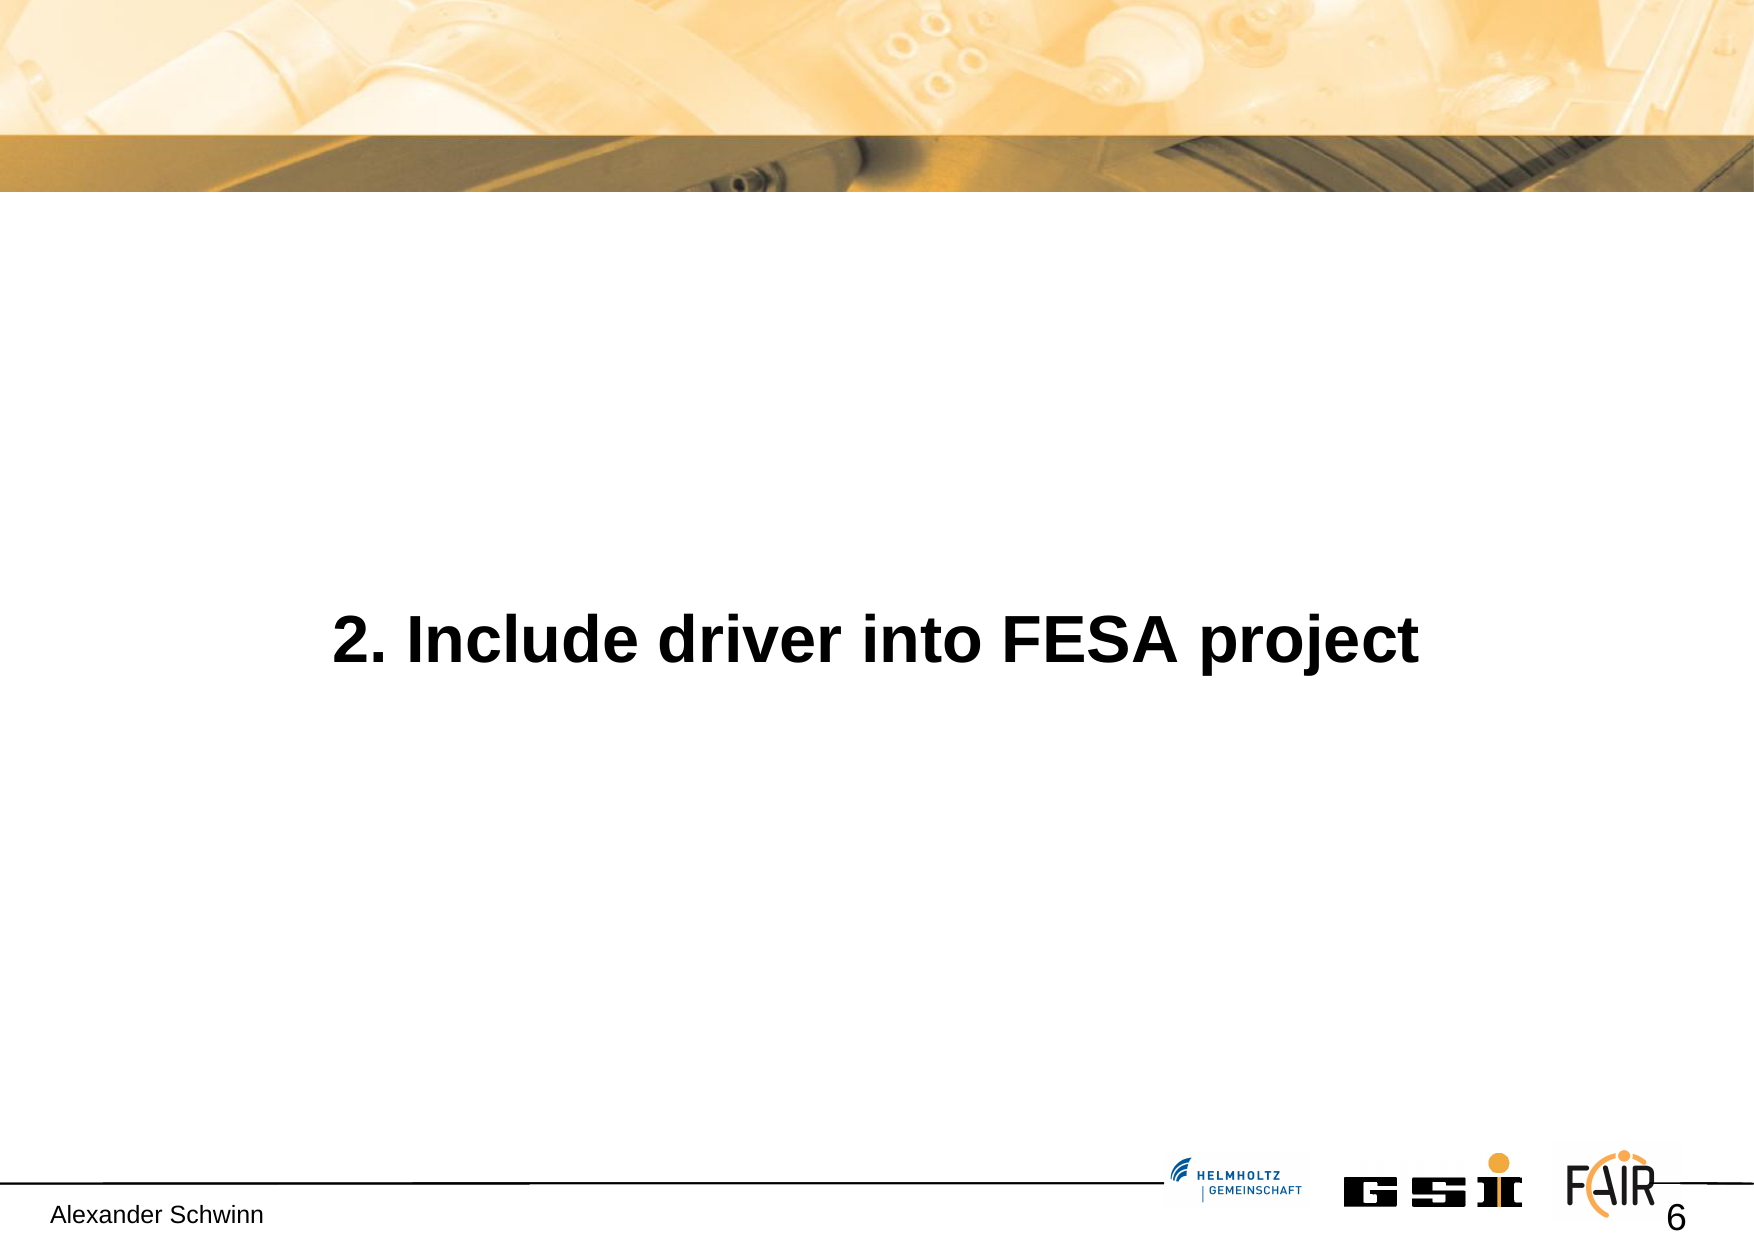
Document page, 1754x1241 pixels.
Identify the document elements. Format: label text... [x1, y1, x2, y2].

picture [1164, 1153, 1310, 1208]
picture [1671, 1207, 1682, 1216]
picture [1553, 1141, 1682, 1220]
picture [1344, 1153, 1522, 1207]
picture [1672, 1216, 1682, 1220]
picture [0, 0, 1754, 193]
subtitle 2. Include driver into FESA project [0, 315, 1754, 957]
